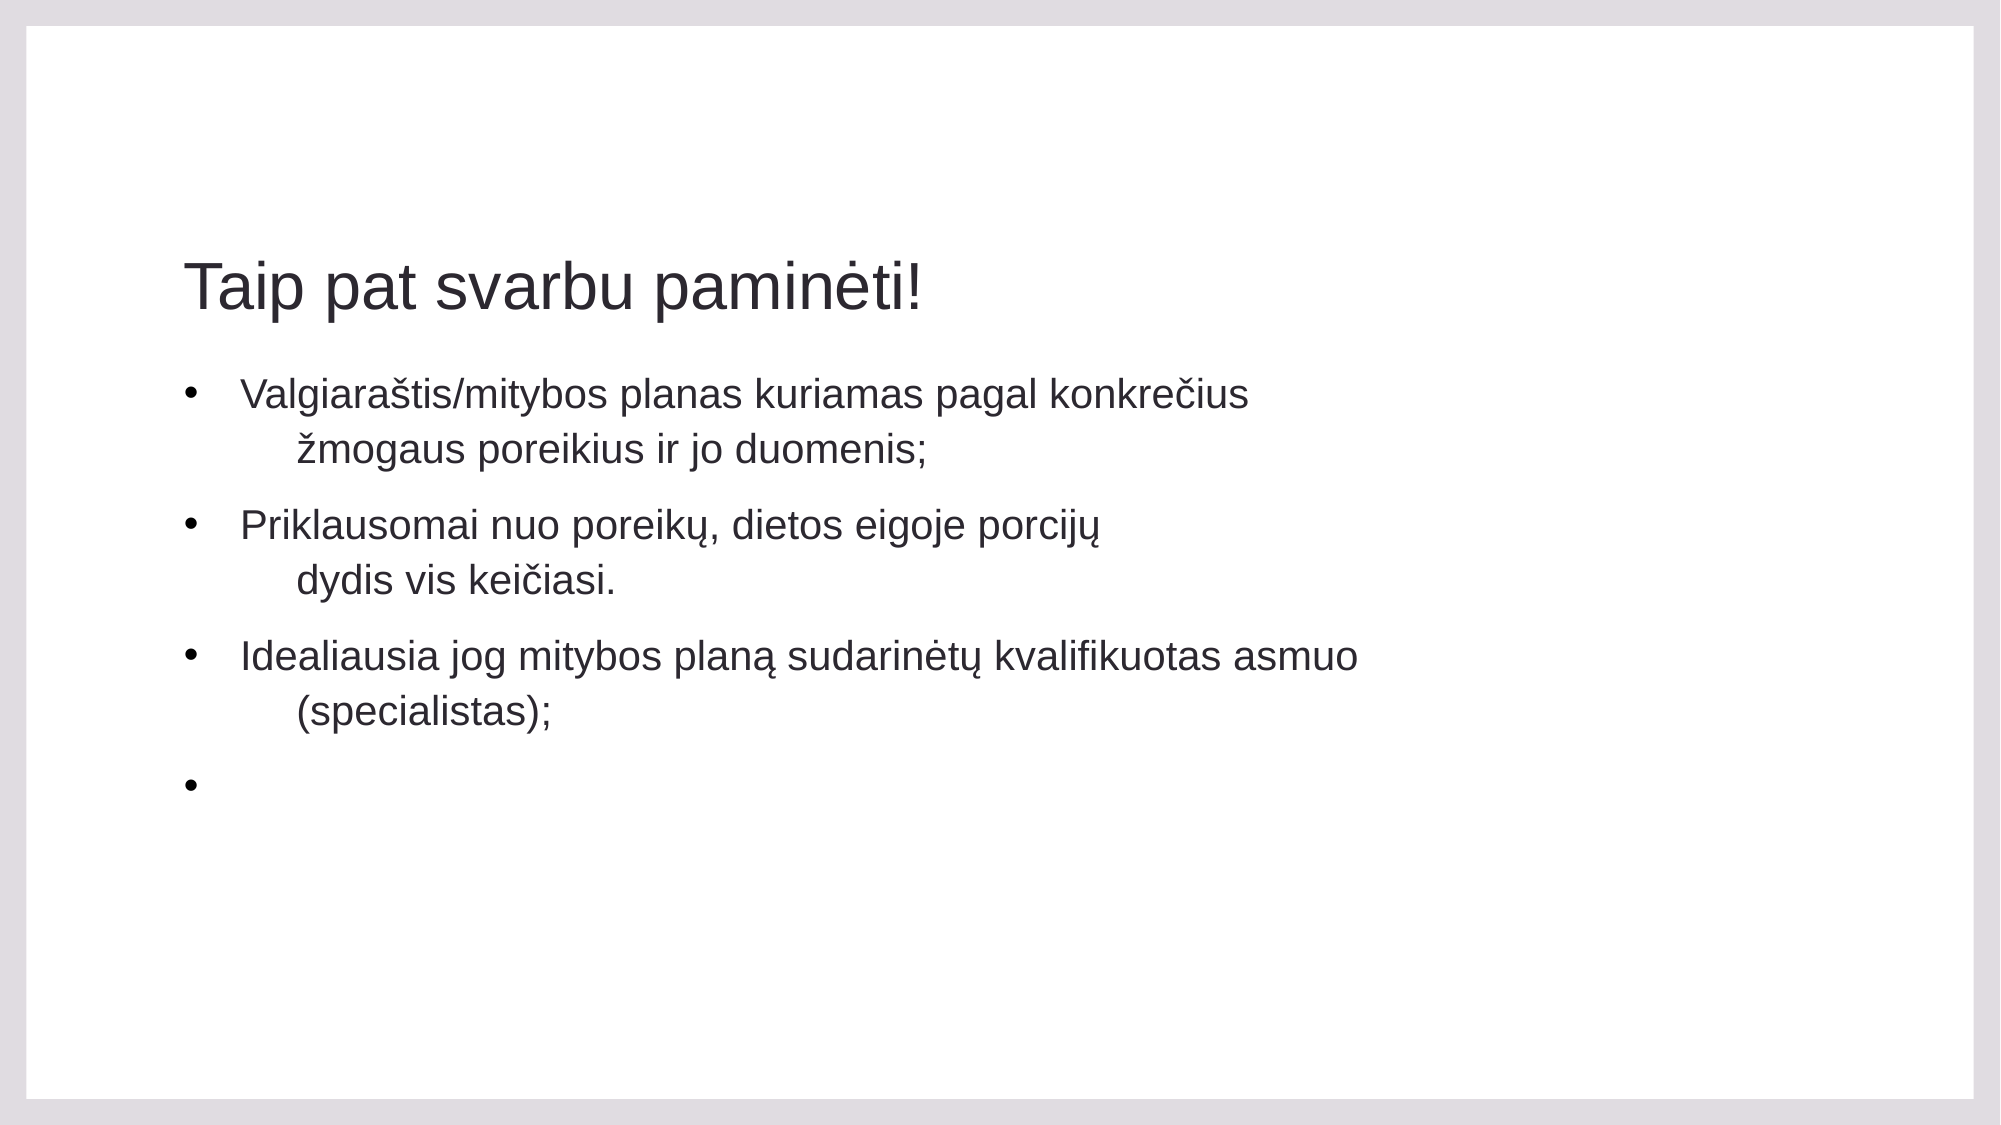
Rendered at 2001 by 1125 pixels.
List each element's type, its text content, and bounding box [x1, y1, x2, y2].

list Valgiaraštis/mitybos planas kuriamas pagal konkrečius žmogaus poreikius ir jo duomenis; Priklausomai nuo poreikų, dietos eigoje porcijų dydis vis keičiasi. Idealiausia jog mitybos planą sudarinėtų kvalifikuotas asmuo (specialistas); [168, 354, 1416, 1006]
title Taip pat svarbu paminėti! [168, 118, 1832, 331]
